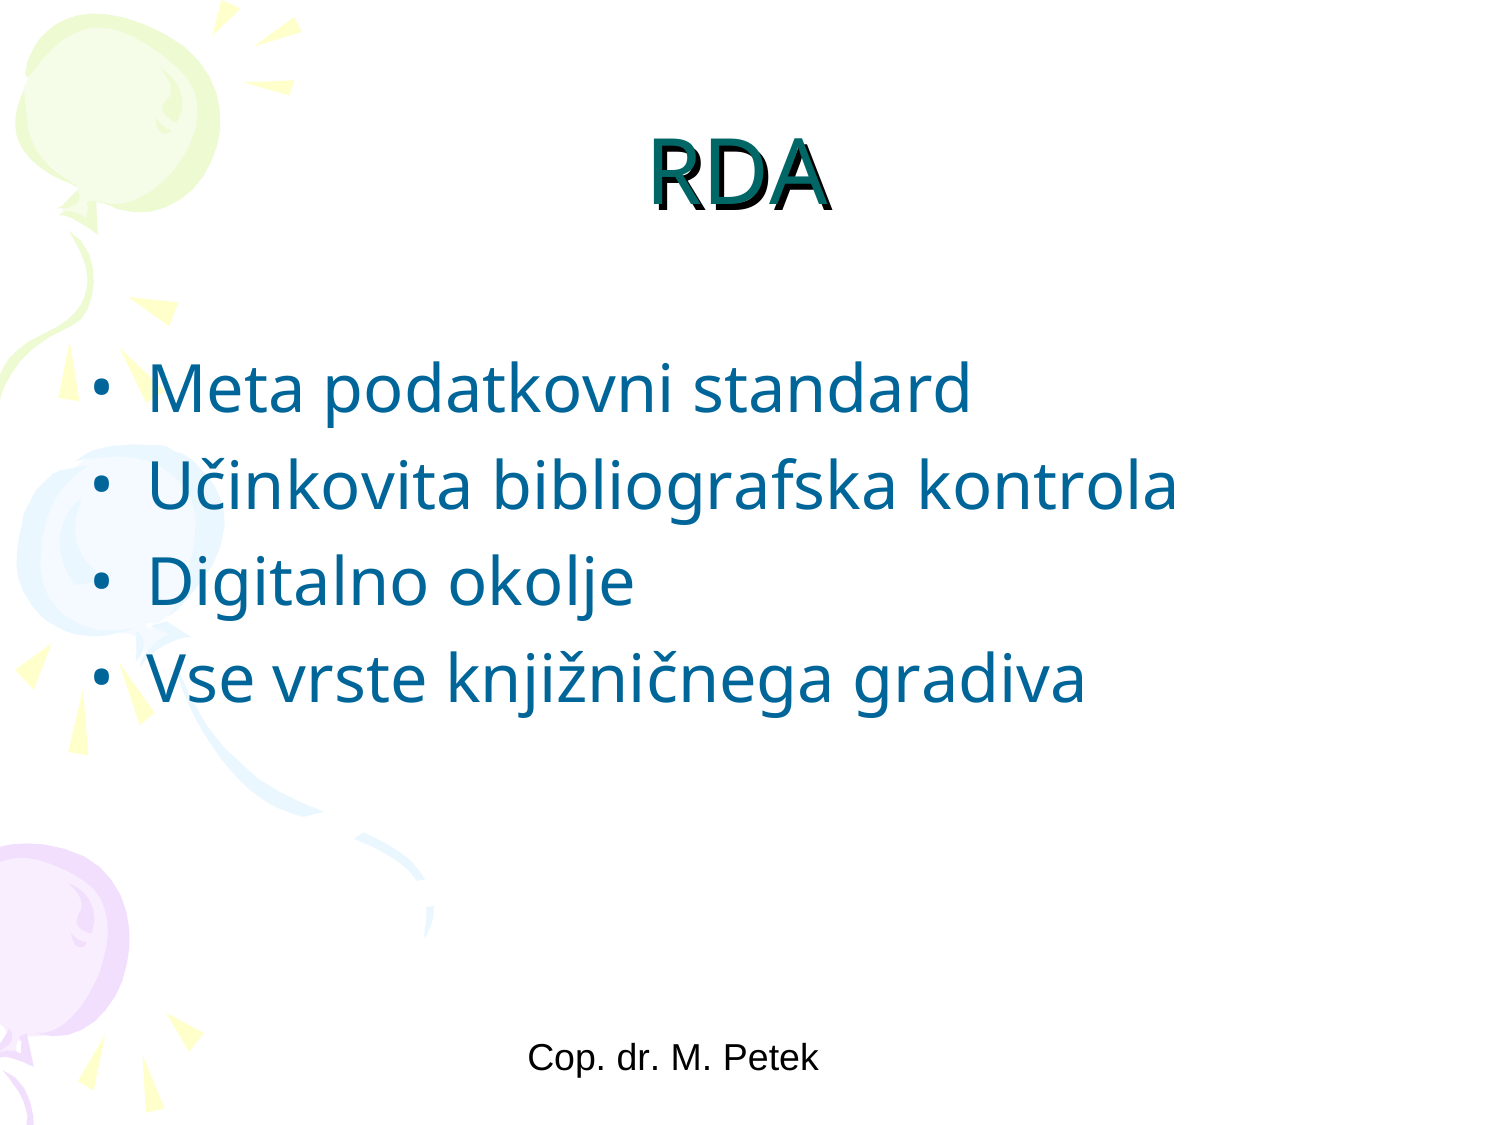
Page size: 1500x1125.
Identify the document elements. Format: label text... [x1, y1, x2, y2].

title RDA [72, 16, 1426, 233]
list Meta podatkovni standard Učinkovita bibliografska kontrola Digitalno okolje Vse vrste knjižničnega gradiva [75, 337, 1426, 994]
